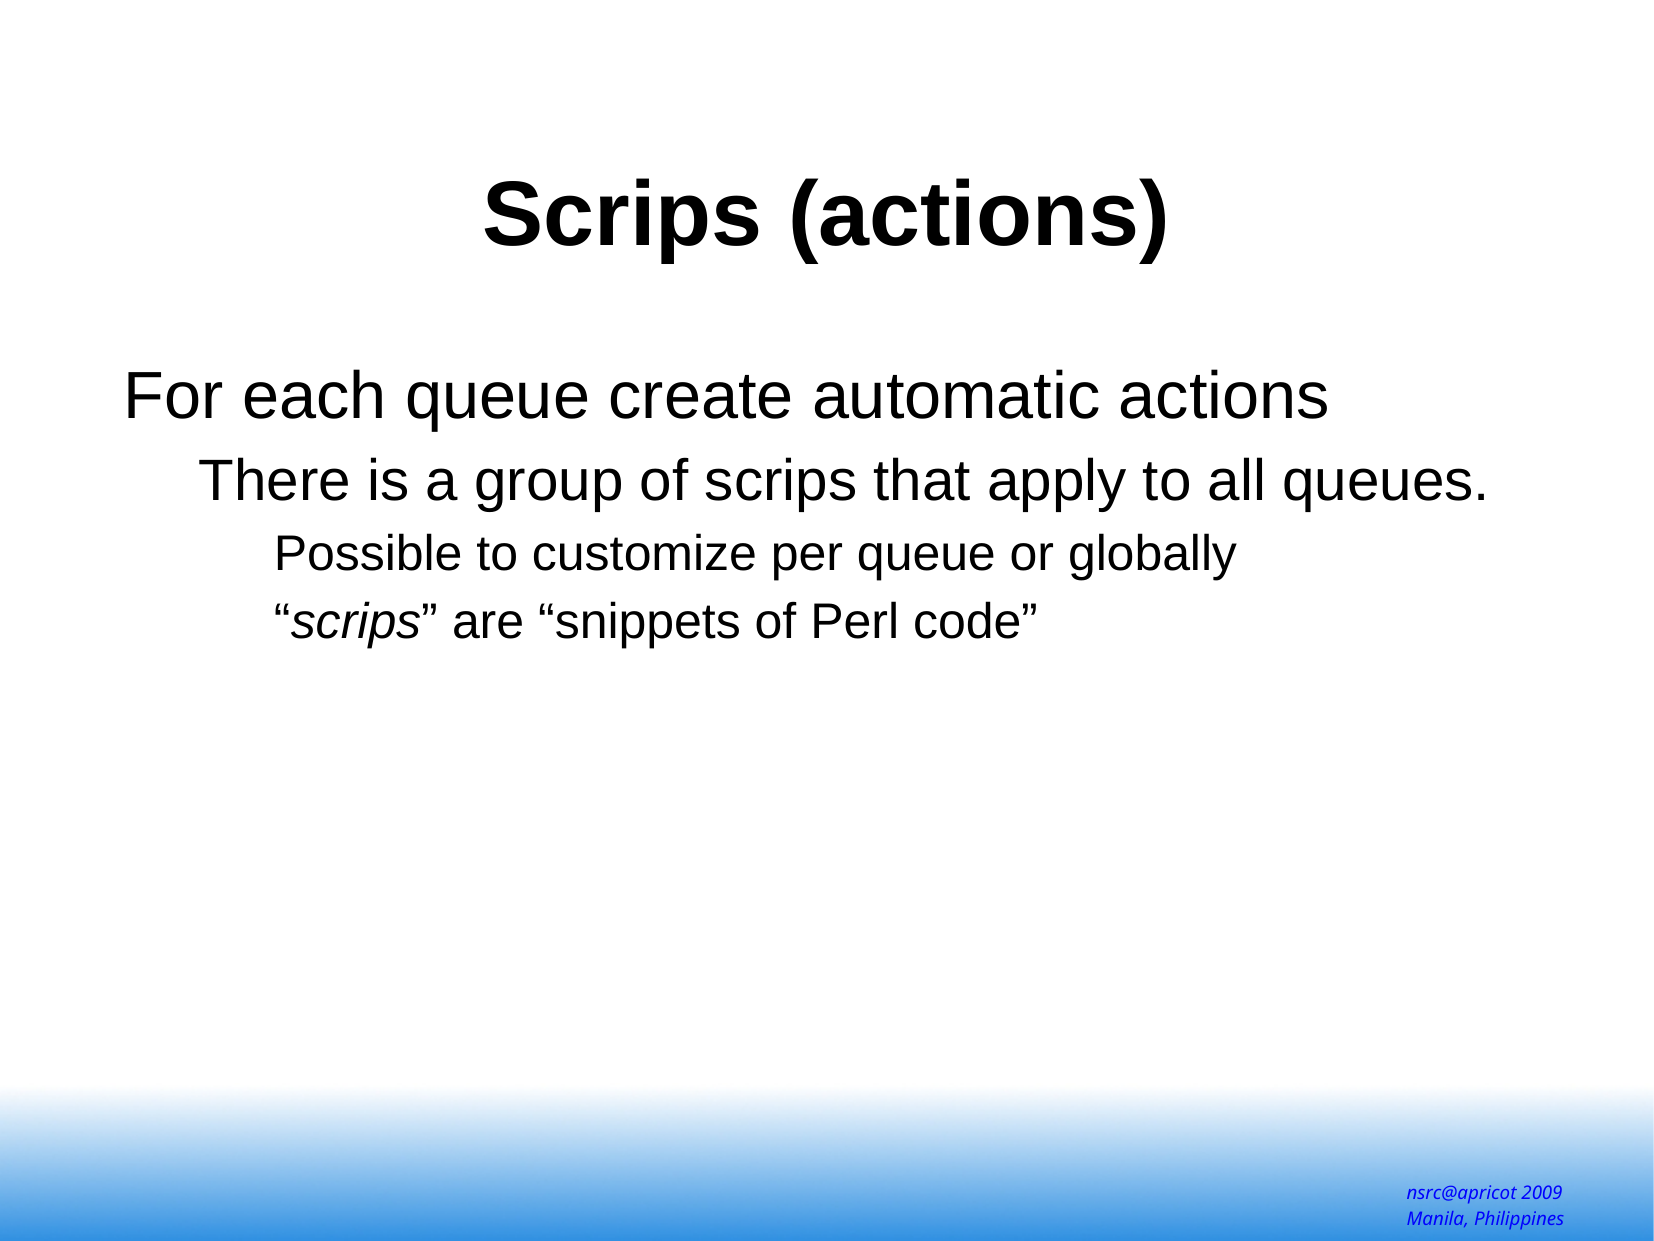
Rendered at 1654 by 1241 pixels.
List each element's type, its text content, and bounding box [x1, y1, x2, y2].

title Scrips (actions) [124, 101, 1530, 326]
picture [0, 1083, 1654, 1241]
list For each queue create automatic actions There is a group of scrips that apply to all queues. Possible to customize per queue or globally “scrips” are “snippets of Perl code” [124, 358, 1530, 1103]
